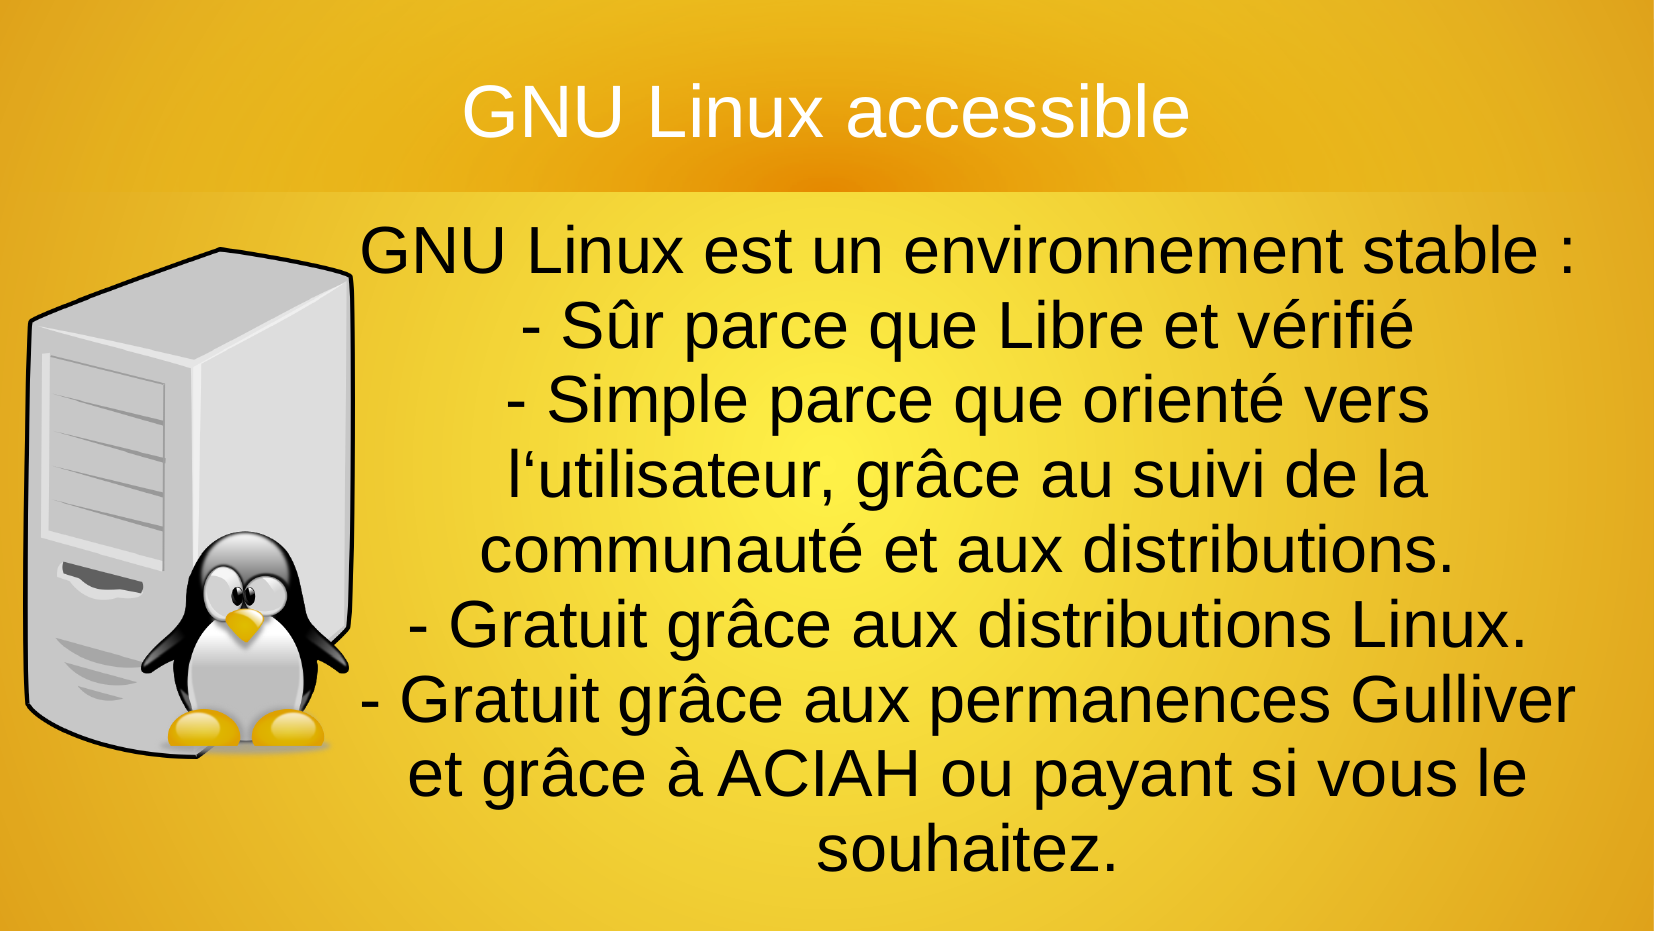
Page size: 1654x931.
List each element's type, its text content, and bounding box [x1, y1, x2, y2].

subtitle GNU Linux est un environnement stable : - Sûr parce que Libre et vérifié - Simple parce que orienté vers l‘utilisateur, grâce au suivi de la communauté et aux distributions. - Gratuit grâce aux distributions Linux. - Gratuit grâce aux permanences Gulliver et grâce à ACIAH ou payant si vous le souhaitez. [354, 212, 1583, 886]
picture [23, 247, 355, 759]
title GNU Linux accessible [82, 35, 1571, 189]
